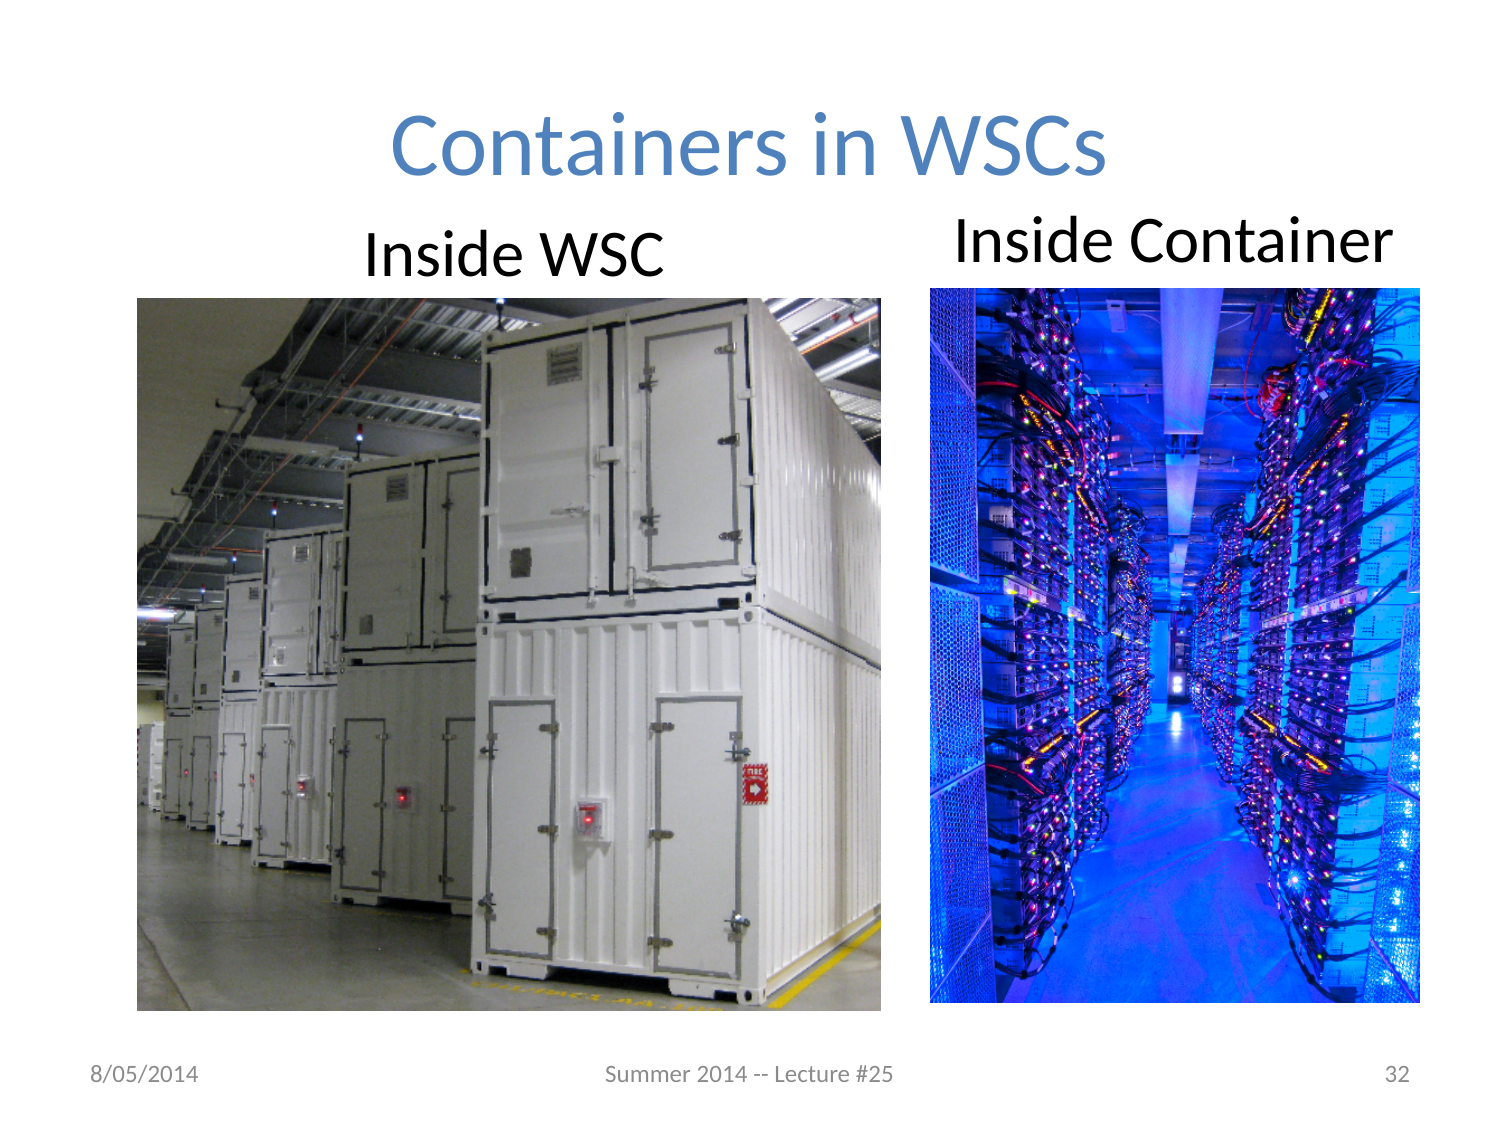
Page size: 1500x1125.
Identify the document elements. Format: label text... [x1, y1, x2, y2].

slide_number <number> [1074, 1042, 1425, 1103]
picture [930, 288, 1420, 1003]
title Containers in WSCs [75, 45, 1425, 233]
text_box Inside WSC [349, 202, 681, 298]
slide_number 8/05/2014 [75, 1042, 425, 1103]
text_box Inside Container [938, 188, 1410, 284]
picture [137, 298, 881, 1011]
footer Summer 2014 -- Lecture #25 [512, 1042, 988, 1103]
